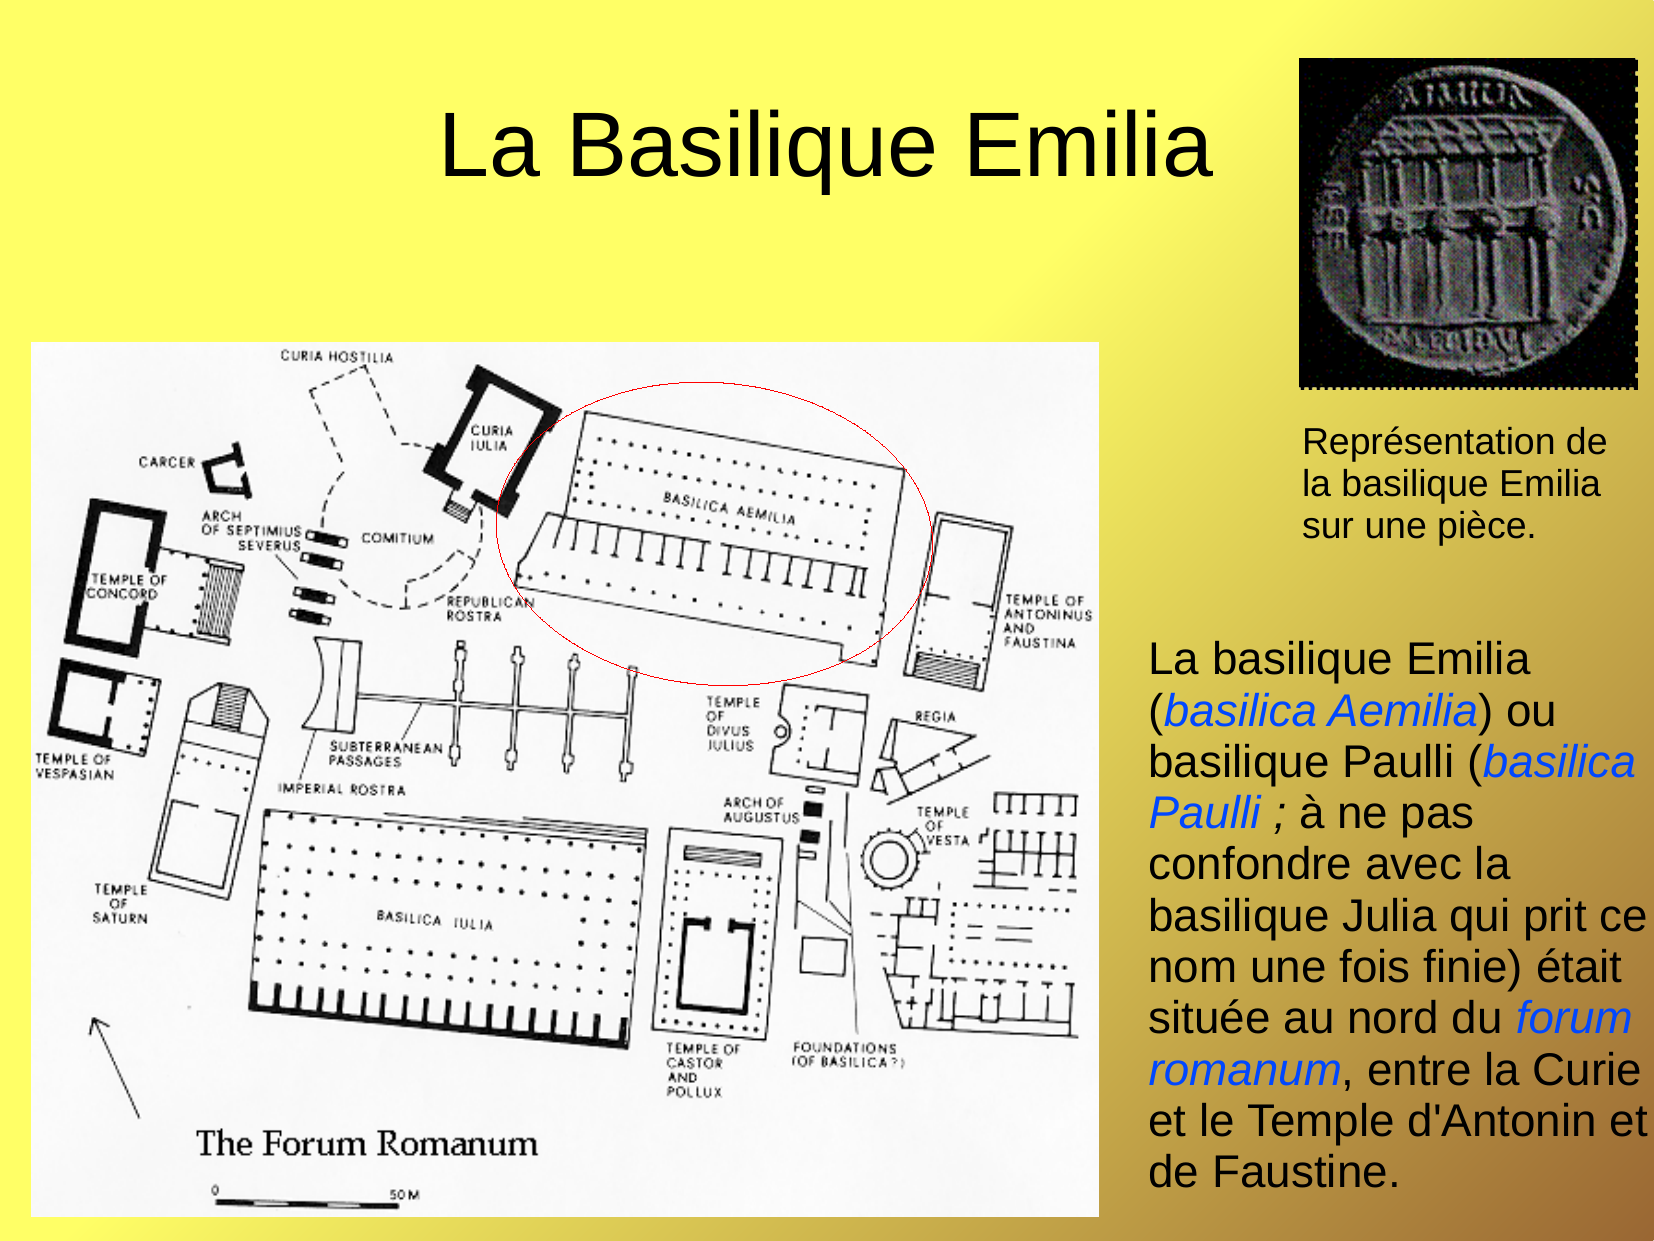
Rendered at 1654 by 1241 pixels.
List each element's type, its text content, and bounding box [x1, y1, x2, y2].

text_box Représentation de la basilique Emilia sur une pièce. [1287, 413, 1642, 555]
title La Basilique Emilia [82, 40, 1571, 249]
picture [31, 342, 1099, 1217]
picture [1299, 58, 1638, 390]
text_box La basilique Emilia (basilica Aemilia) ou basilique Paulli (basilica Paulli ; à ne pas confondre avec la basilique Julia qui prit ce nom une fois finie) était située au nord du forum romanum, entre la Curie et le Temple d'Antonin et de Faustine. [1133, 625, 1654, 1203]
